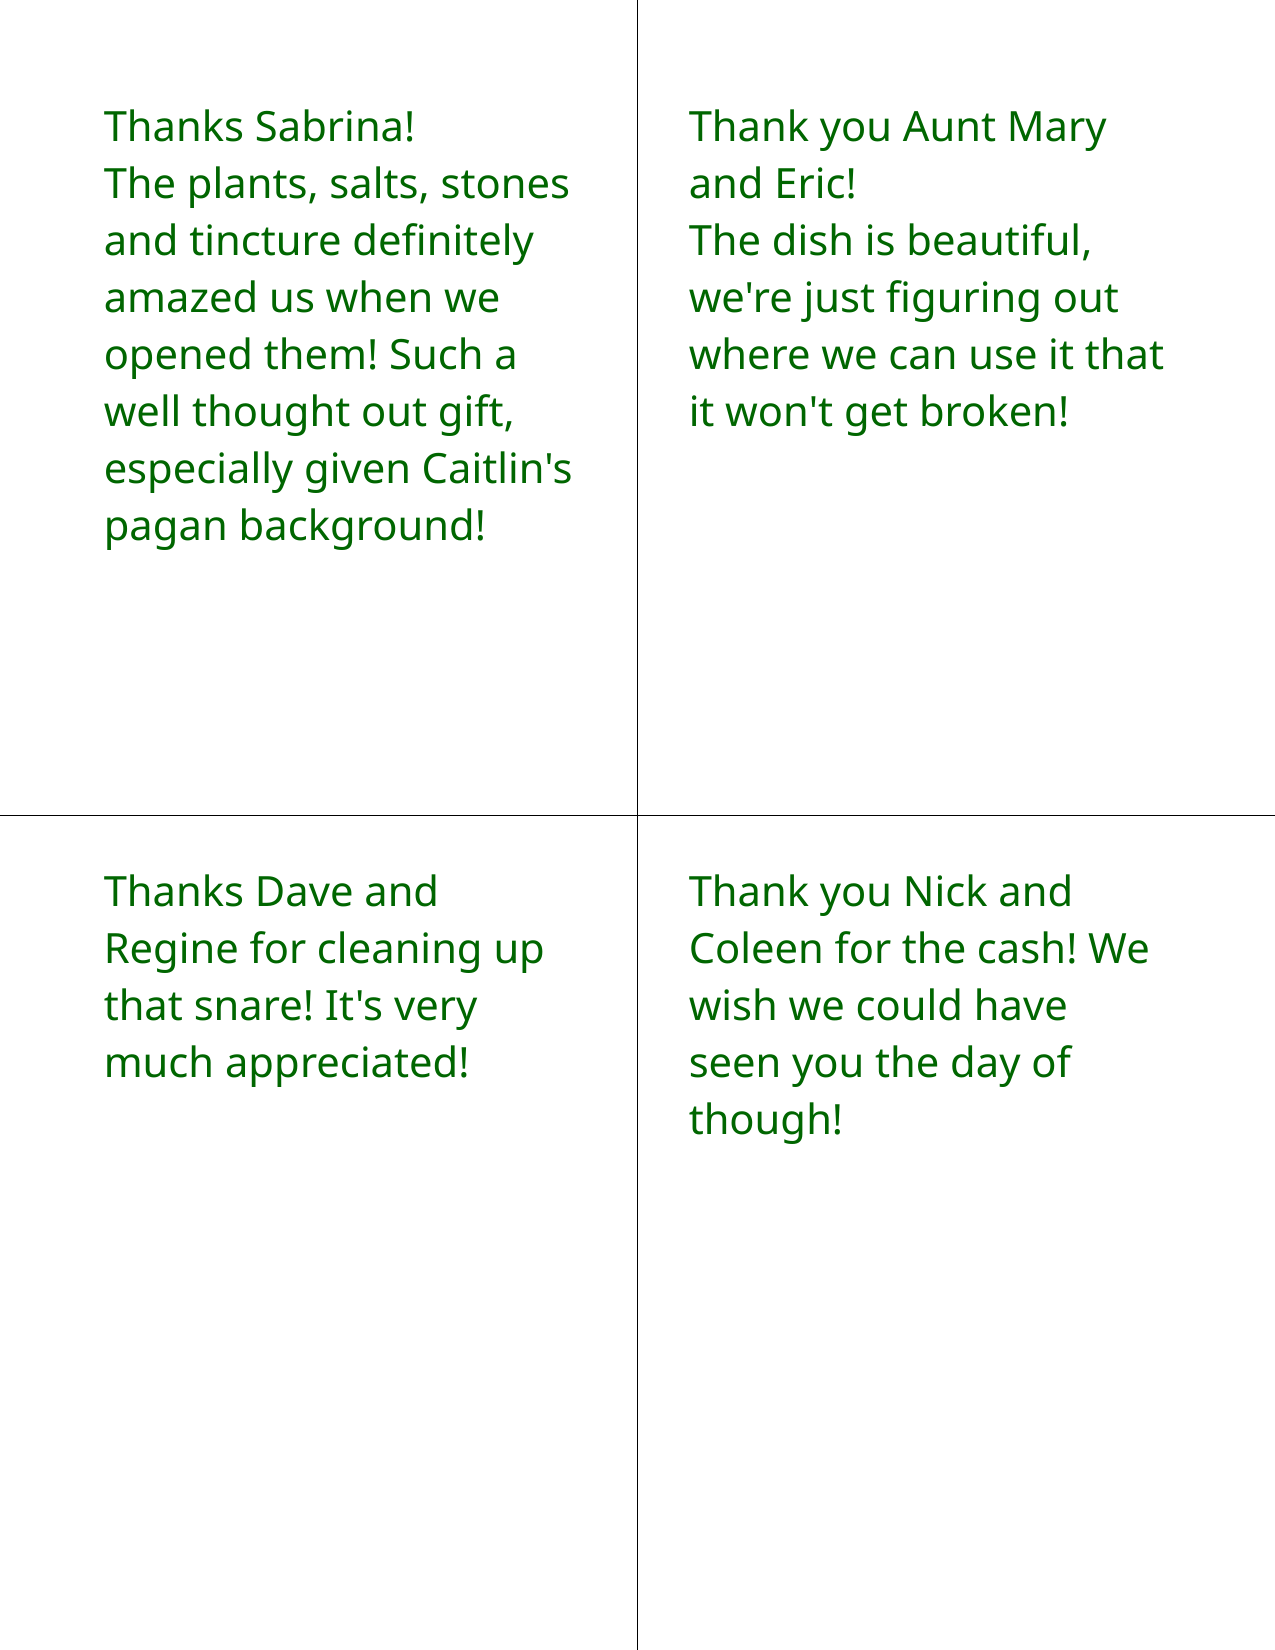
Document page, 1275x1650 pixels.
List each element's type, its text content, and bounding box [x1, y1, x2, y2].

text_box Thanks Dave and Regine for cleaning up that snare! It's very much appreciated! [89, 854, 600, 1545]
text_box Thanks Sabrina! The plants, salts, stones and tincture definitely amazed us when we opened them! Such a well thought out gift, especially given Caitlin's pagan background! [89, 89, 600, 780]
text_box Thank you Aunt Mary and Eric! The dish is beautiful, we're just figuring out where we can use it that it won't get broken! [674, 89, 1185, 780]
text_box Thank you Nick and Coleen for the cash! We wish we could have seen you the day of though! [674, 854, 1185, 1545]
